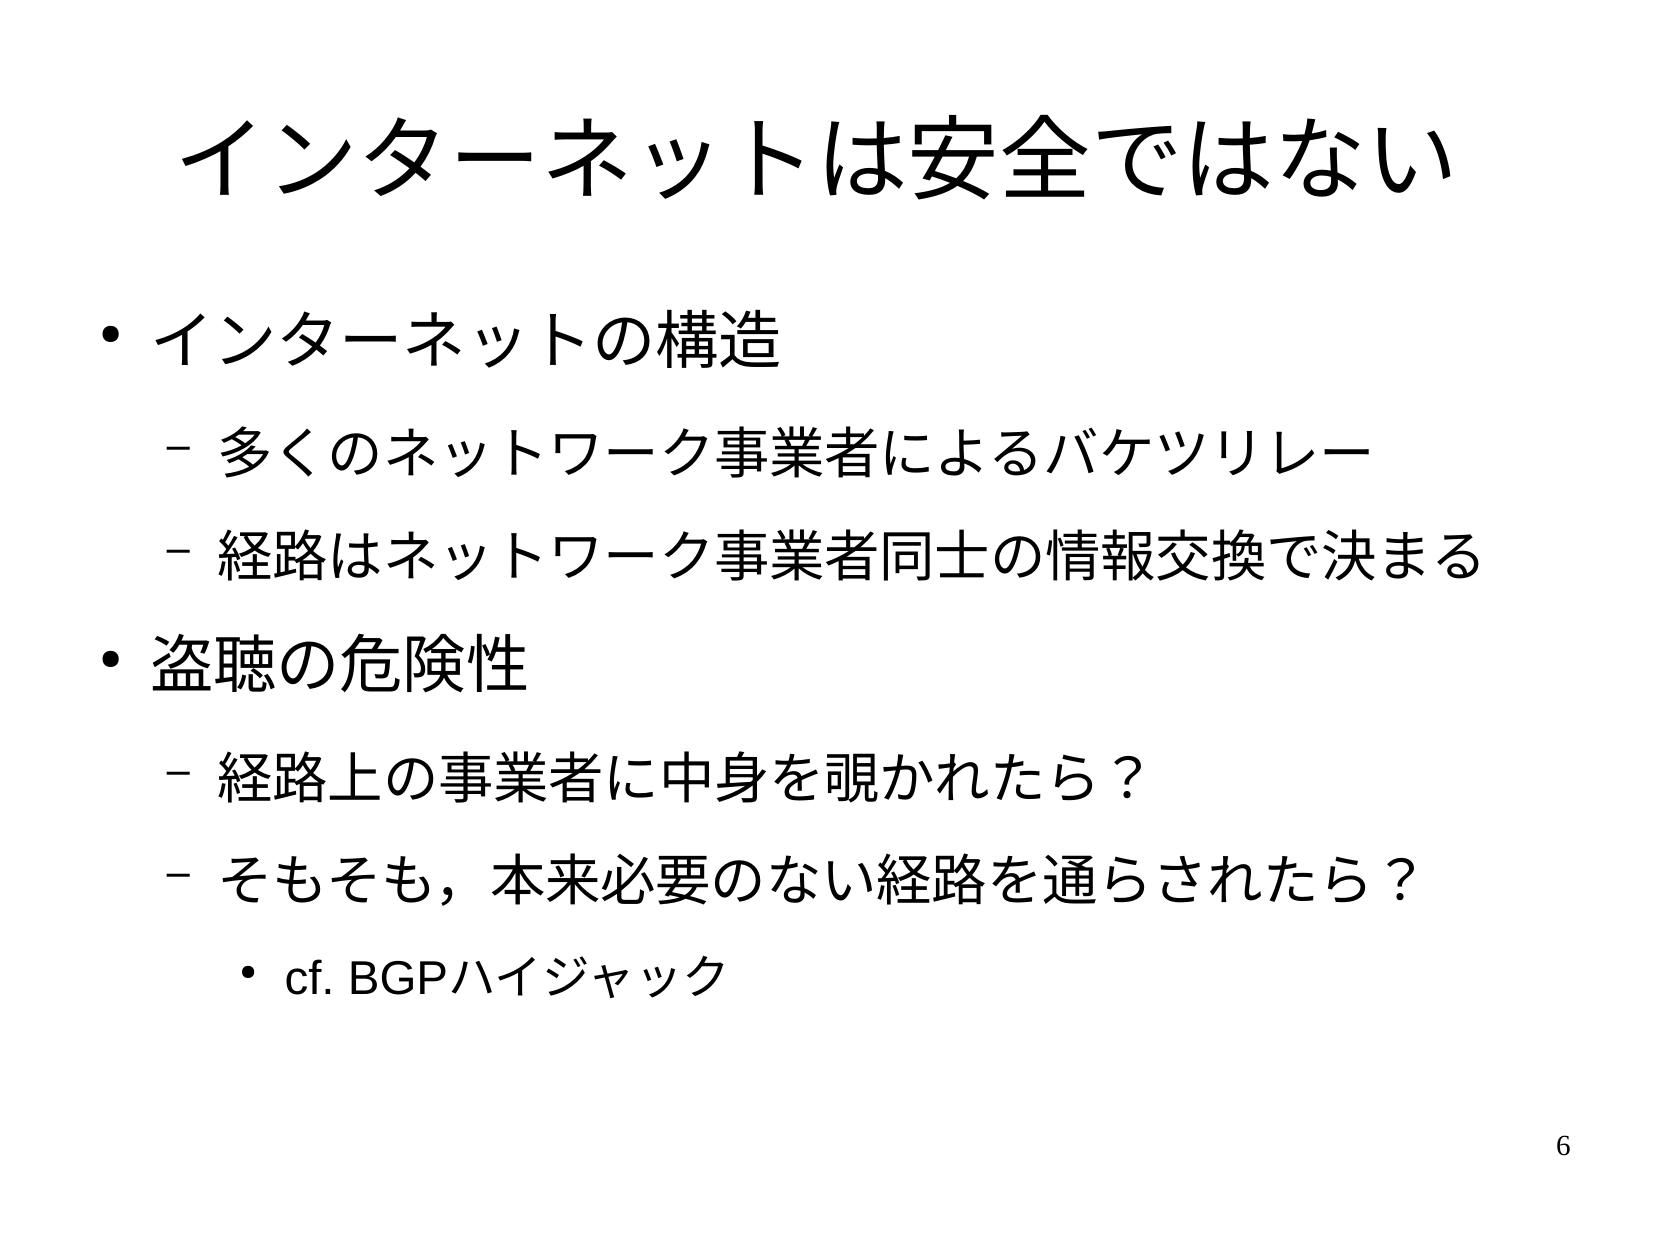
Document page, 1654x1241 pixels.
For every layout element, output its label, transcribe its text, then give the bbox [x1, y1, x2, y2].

list インターネットの構造 多くのネットワーク事業者によるバケツリレー 経路はネットワーク事業者同士の情報交換で決まる 盗聴の危険性 経路上の事業者に中身を覗かれたら？ そもそも，本来必要のない経路を通らされたら？ cf. BGPハイジャック [82, 290, 1571, 1010]
title インターネットは安全ではない [82, 49, 1571, 257]
